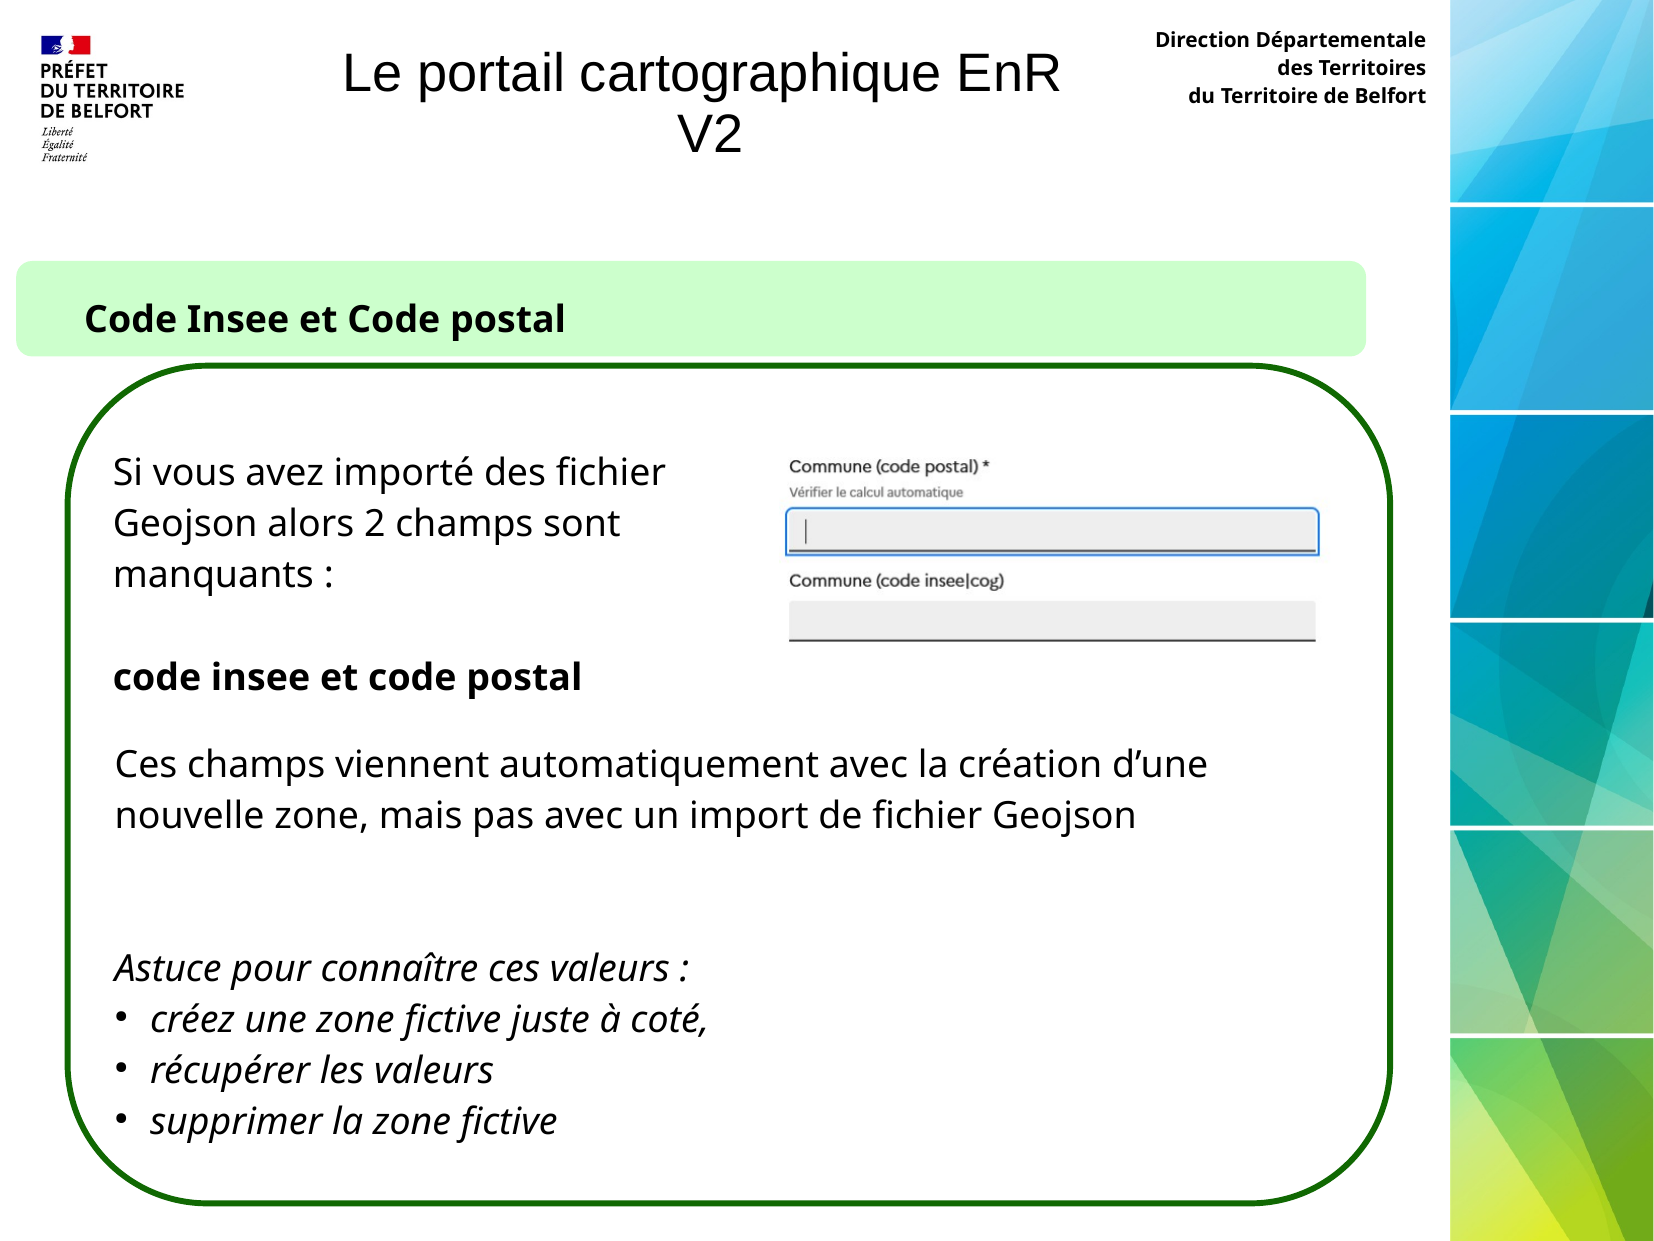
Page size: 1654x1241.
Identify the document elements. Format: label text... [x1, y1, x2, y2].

text_box Si vous avez importé des fichier Geojson alors 2 champs sont manquants : code insee et code postal [98, 438, 816, 1186]
text_box [16, 260, 1367, 357]
picture [1450, 0, 1654, 415]
picture [779, 449, 1341, 665]
picture [23, 17, 59, 179]
text_box Ces champs viennent automatiquement avec la création d’une nouvelle zone, mais pas avec un import de fichier Geojson Astuce pour connaître ces valeurs : créez une zone fictive juste à coté, récupérer les valeurs supprimer la zone fictive [99, 730, 1321, 1128]
text_box Code Insee et Code postal [59, 268, 1318, 368]
picture [1450, 454, 1654, 1241]
title Le portail cartographique EnR V2 [59, 17, 1347, 189]
